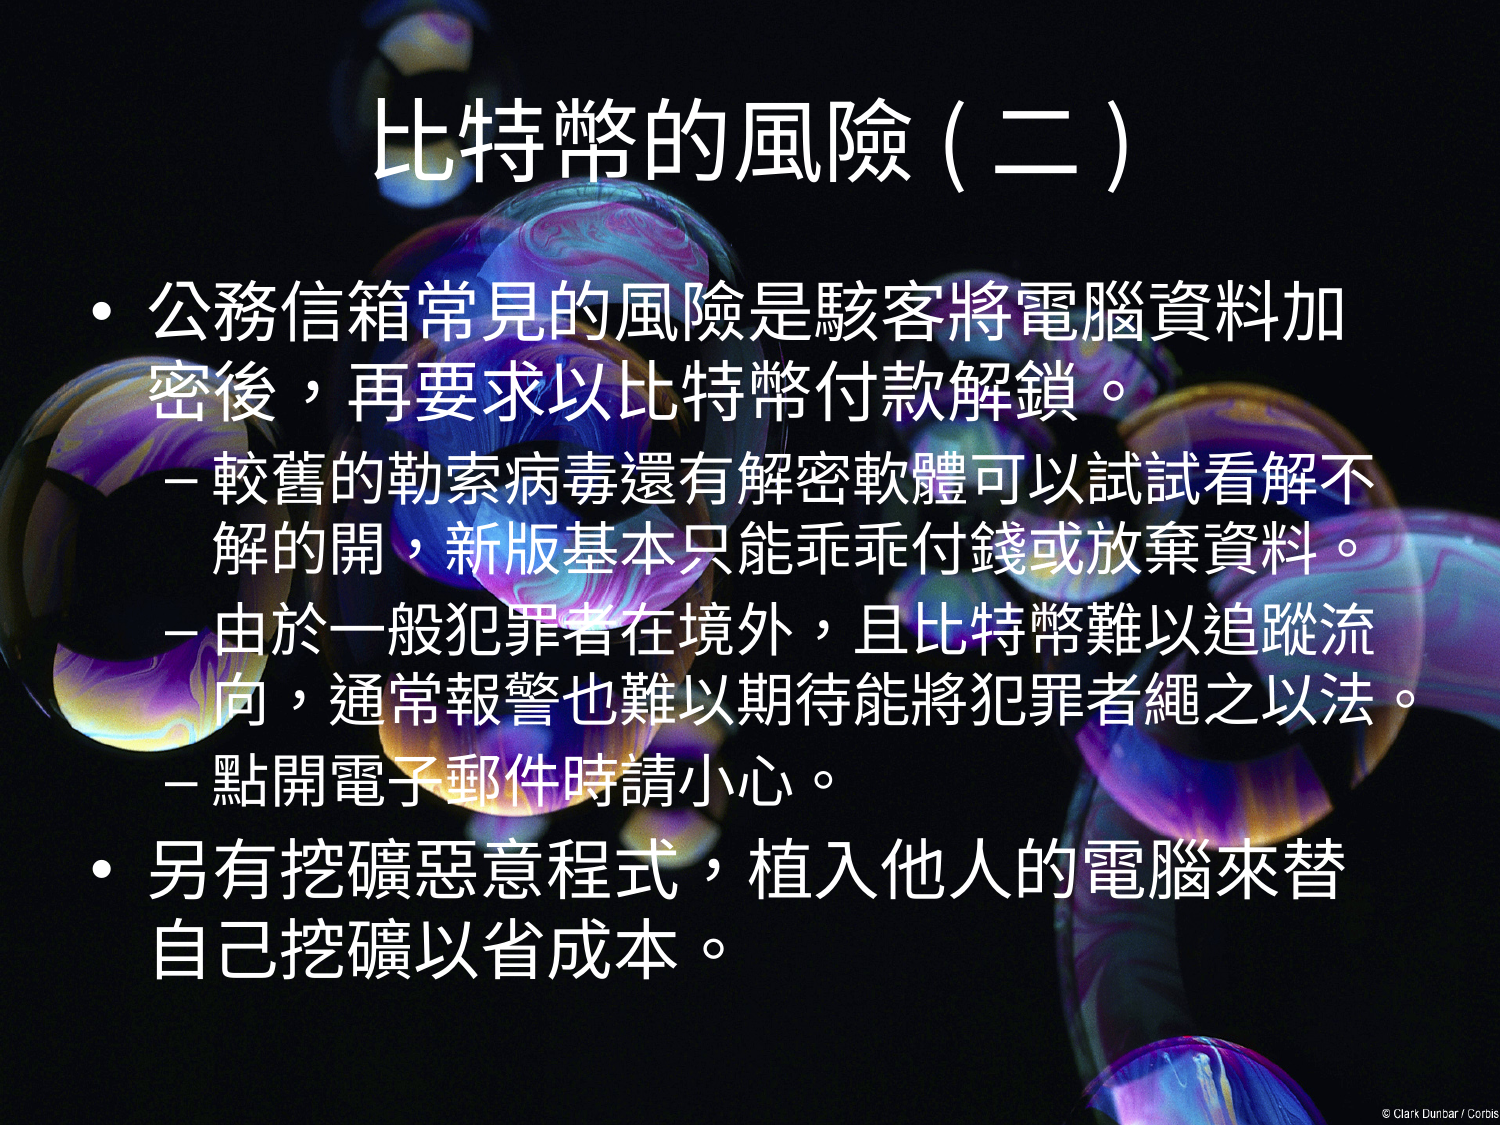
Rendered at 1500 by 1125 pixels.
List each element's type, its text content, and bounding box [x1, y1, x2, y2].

picture [0, 0, 1500, 1125]
title 比特幣的風險(二) [75, 45, 1425, 233]
list 公務信箱常見的風險是駭客將電腦資料加密後，再要求以比特幣付款解鎖。 較舊的勒索病毒還有解密軟體可以試試看解不解的開，新版基本只能乖乖付錢或放棄資料。 由於一般犯罪者在境外，且比特幣難以追蹤流向，通常報警也難以期待能將犯罪者繩之以法。 點開電子郵件時請小心。 另有挖礦惡意程式，植入他人的電腦來替自己挖礦以省成本。 [75, 262, 1425, 1005]
